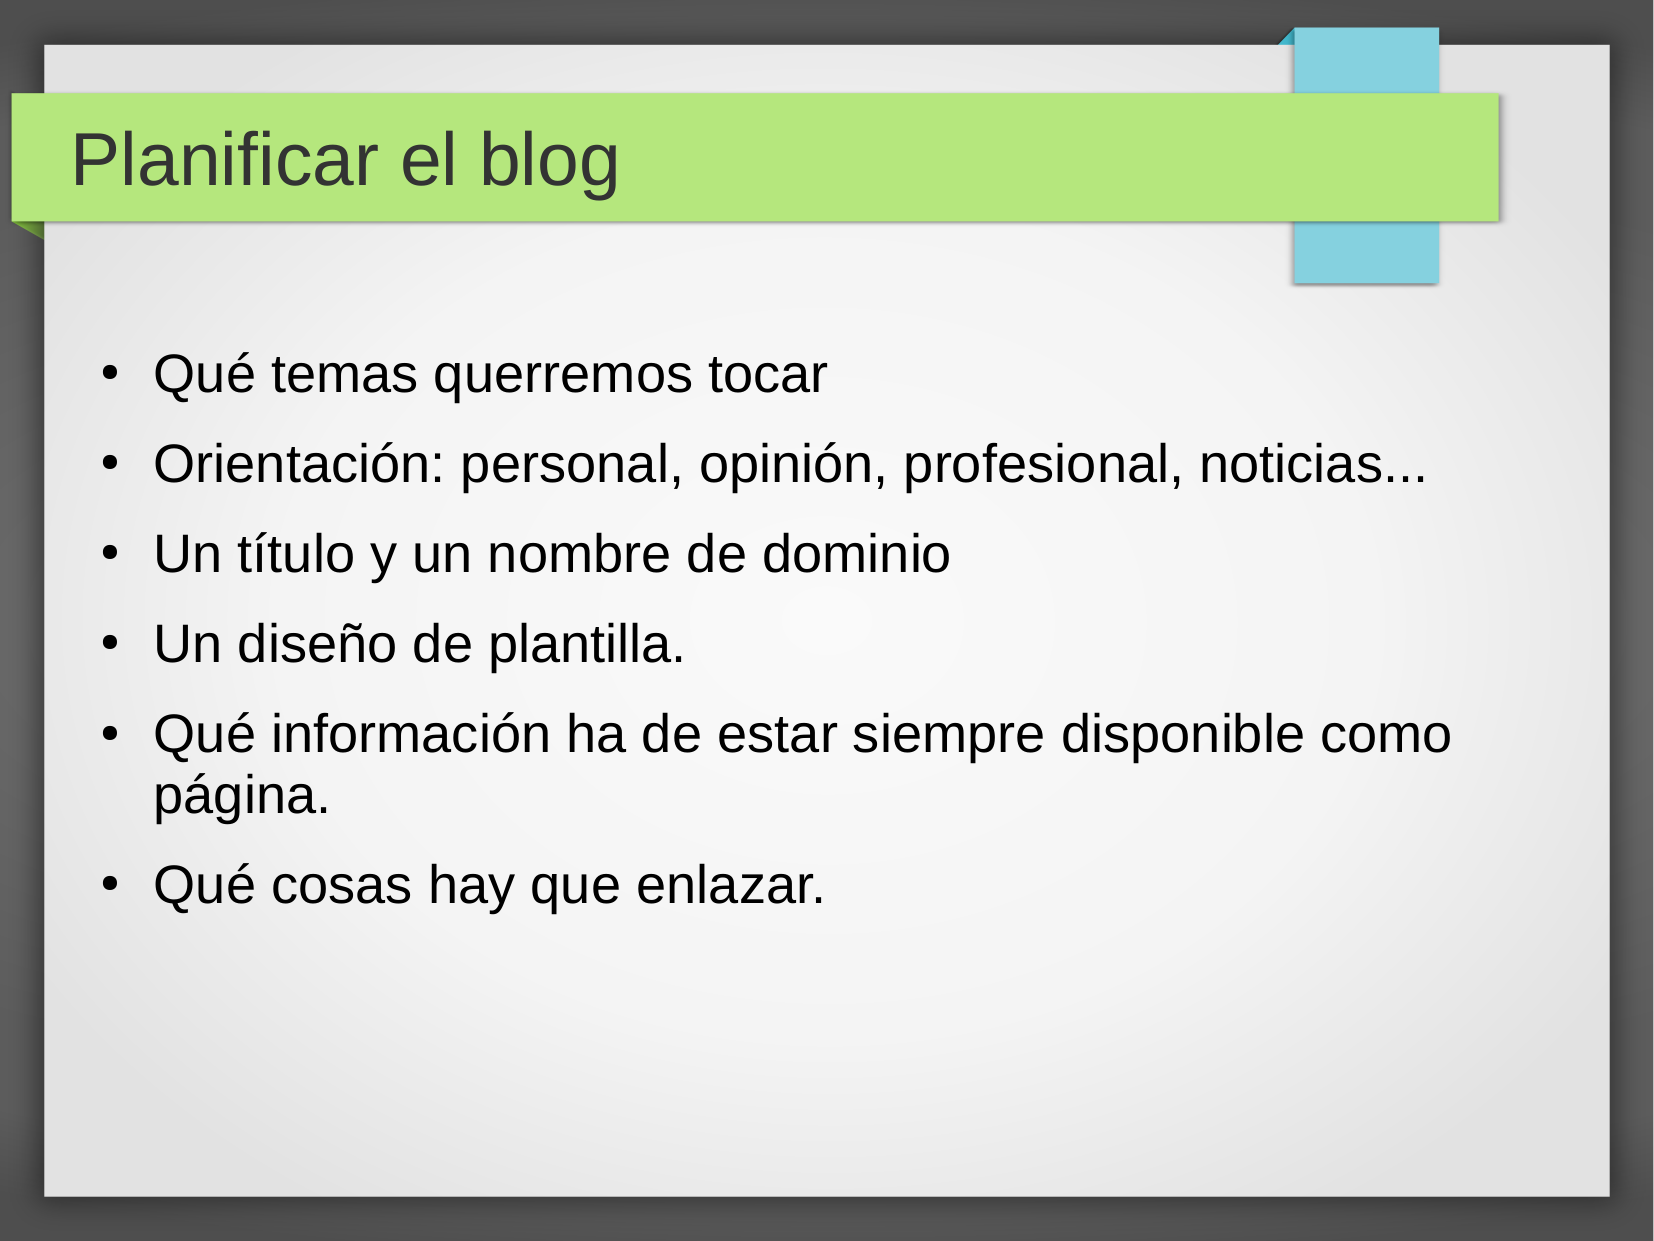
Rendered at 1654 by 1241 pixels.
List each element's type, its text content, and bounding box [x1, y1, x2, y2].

picture [0, 0, 1654, 1241]
list Qué temas querremos tocar Orientación: personal, opinión, profesional, noticias... Un título y un nombre de dominio Un diseño de plantilla. Qué información ha de estar siempre disponible como página. Qué cosas hay que enlazar. [82, 343, 1538, 1063]
title Planificar el blog [70, 106, 1229, 213]
